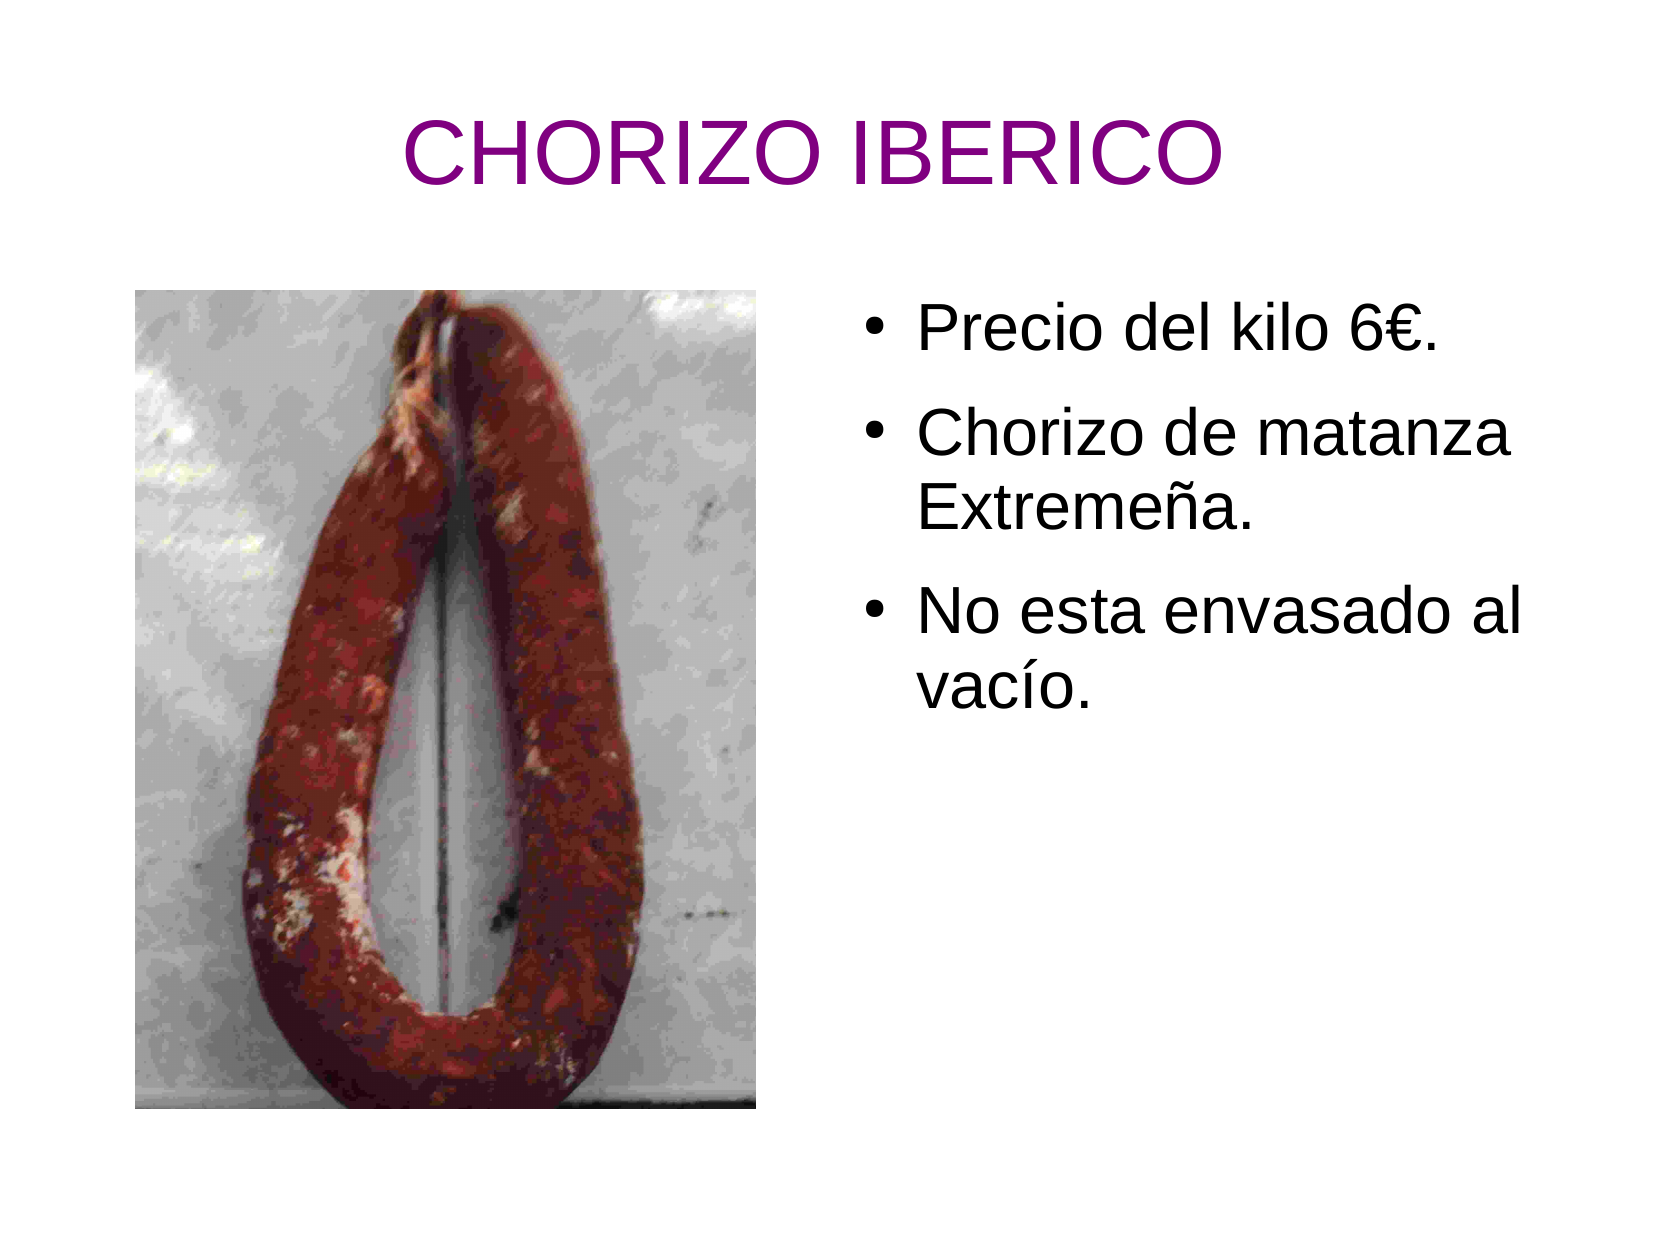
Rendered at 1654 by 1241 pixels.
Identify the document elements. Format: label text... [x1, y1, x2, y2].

picture [135, 290, 756, 1109]
list Precio del kilo 6€. Chorizo de matanza Extremeña. No esta envasado al vacío. [845, 290, 1572, 1109]
title CHORIZO IBERICO [82, 49, 1571, 257]
